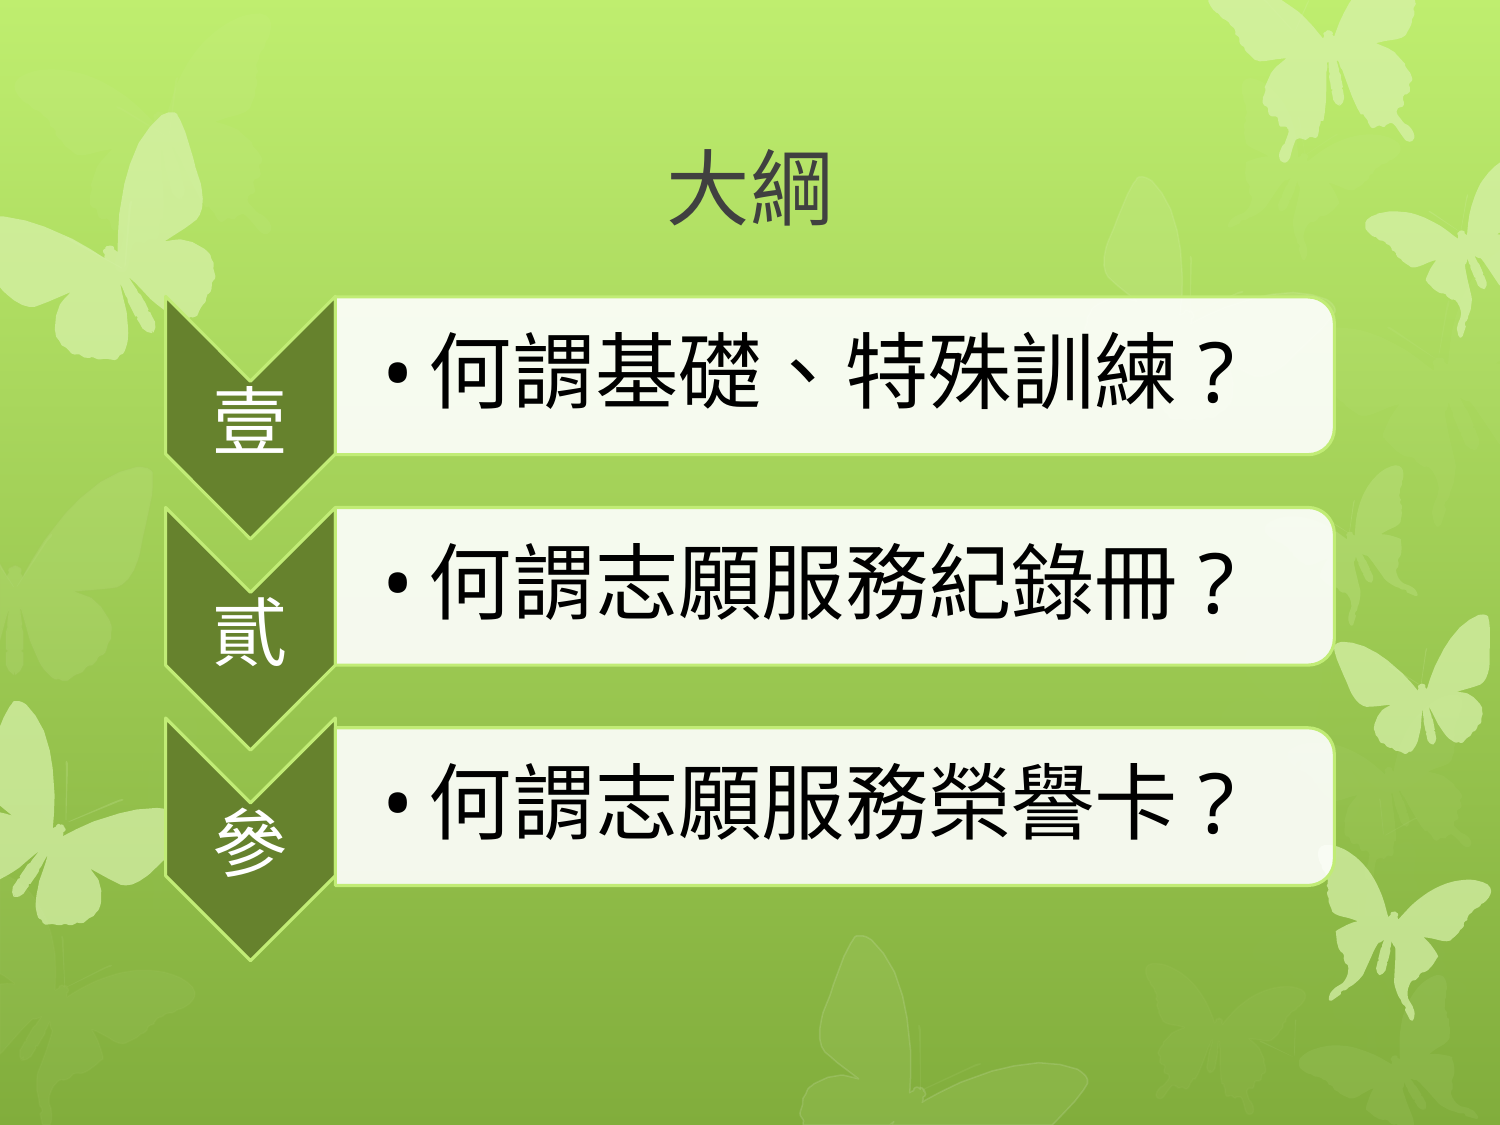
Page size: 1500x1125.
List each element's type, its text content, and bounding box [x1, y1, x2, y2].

text_box 何謂志願服務紀錄冊? [335, 507, 1335, 666]
title 大綱 [165, 110, 1335, 263]
text_box 貳 [165, 507, 335, 751]
text_box 何謂基礎、特殊訓練? [335, 296, 1335, 455]
text_box 參 [165, 717, 336, 961]
text_box 何謂志願服務榮譽卡? [335, 727, 1335, 886]
text_box 壹 [165, 296, 335, 539]
